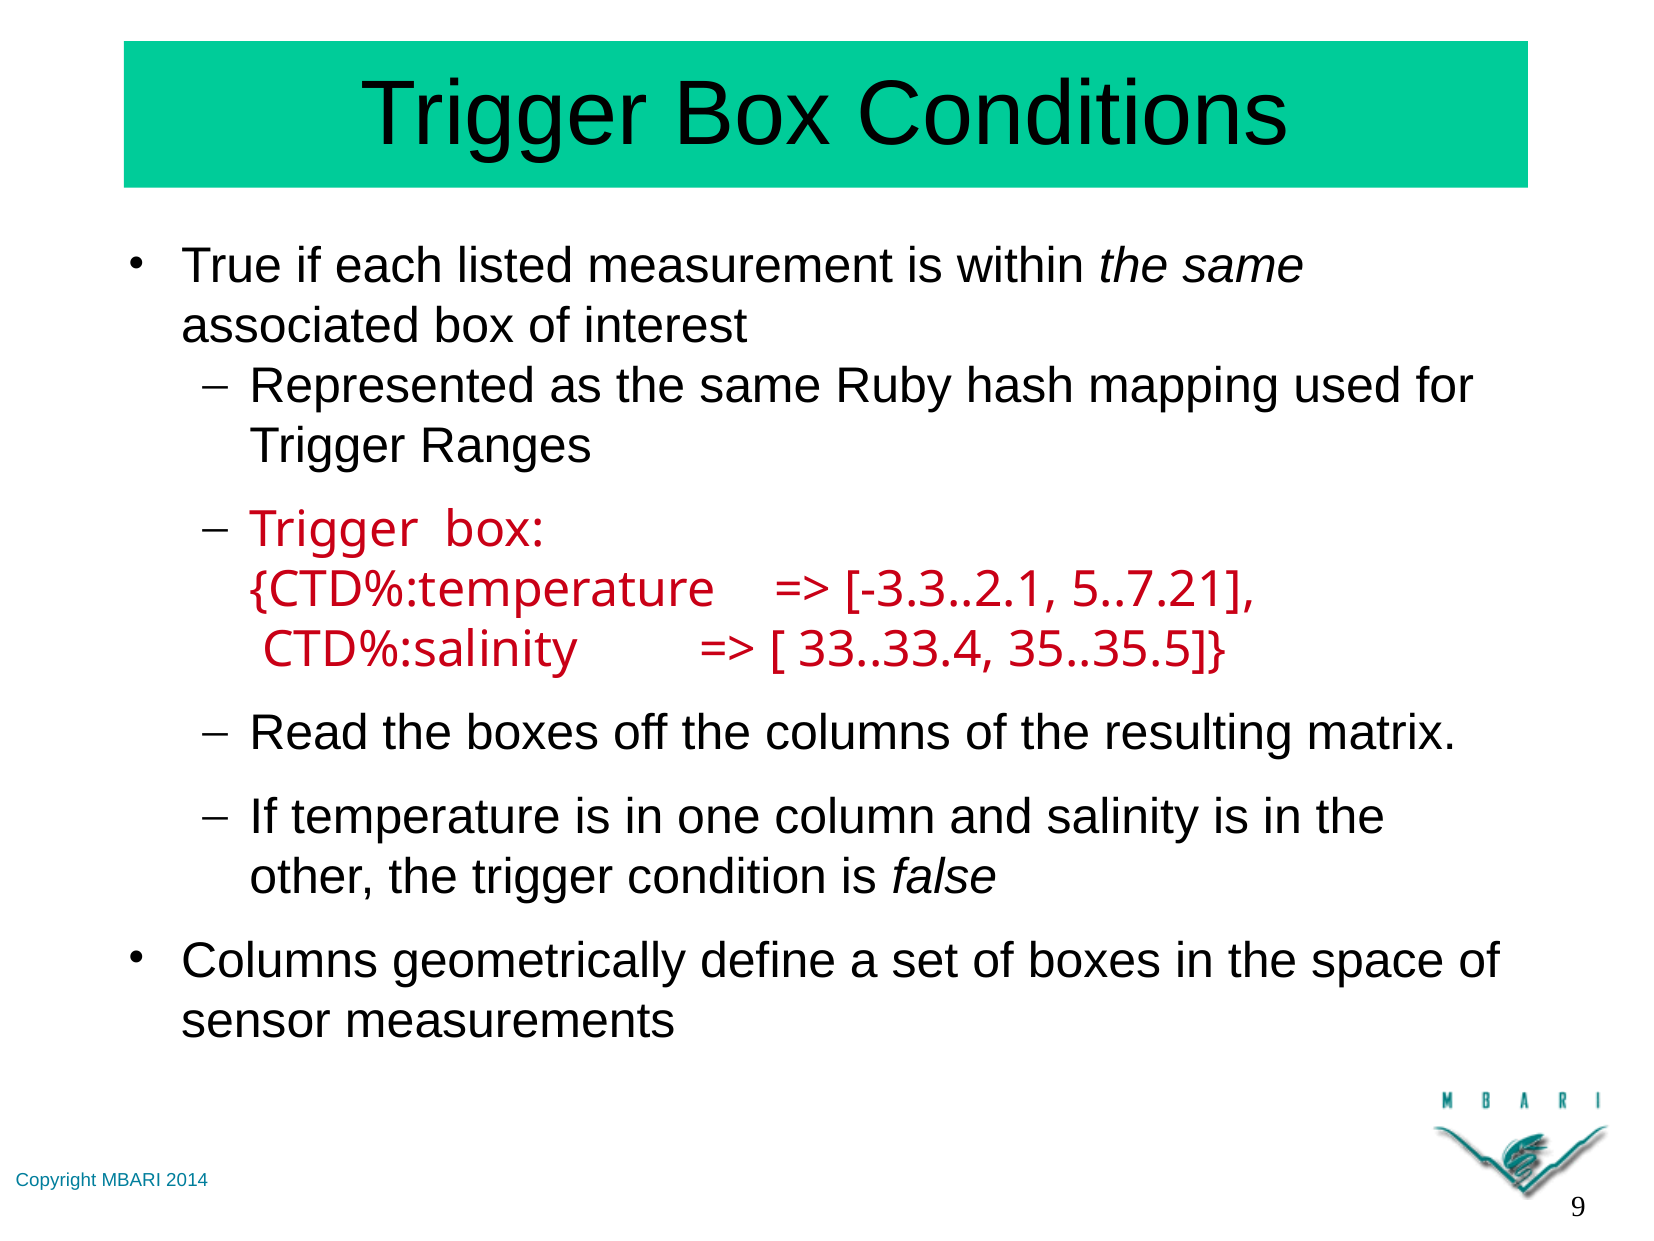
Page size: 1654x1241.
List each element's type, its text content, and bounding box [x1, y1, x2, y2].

list True if each listed measurement is within the same associated box of interest Represented as the same Ruby hash mapping used for Trigger Ranges Trigger box: {CTD%:temperature => [-3.3..2.1, 5..7.21], CTD%:salinity => [ 33..33.4, 35..35.5]} Read the boxes off the columns of the resulting matrix. If temperature is in one column and salinity is in the other, the trigger condition is false Columns geometrically define a set of boxes in the space of sensor measurements [112, 225, 1517, 1088]
title Trigger Box Conditions [123, 41, 1528, 188]
picture [1426, 1091, 1613, 1200]
